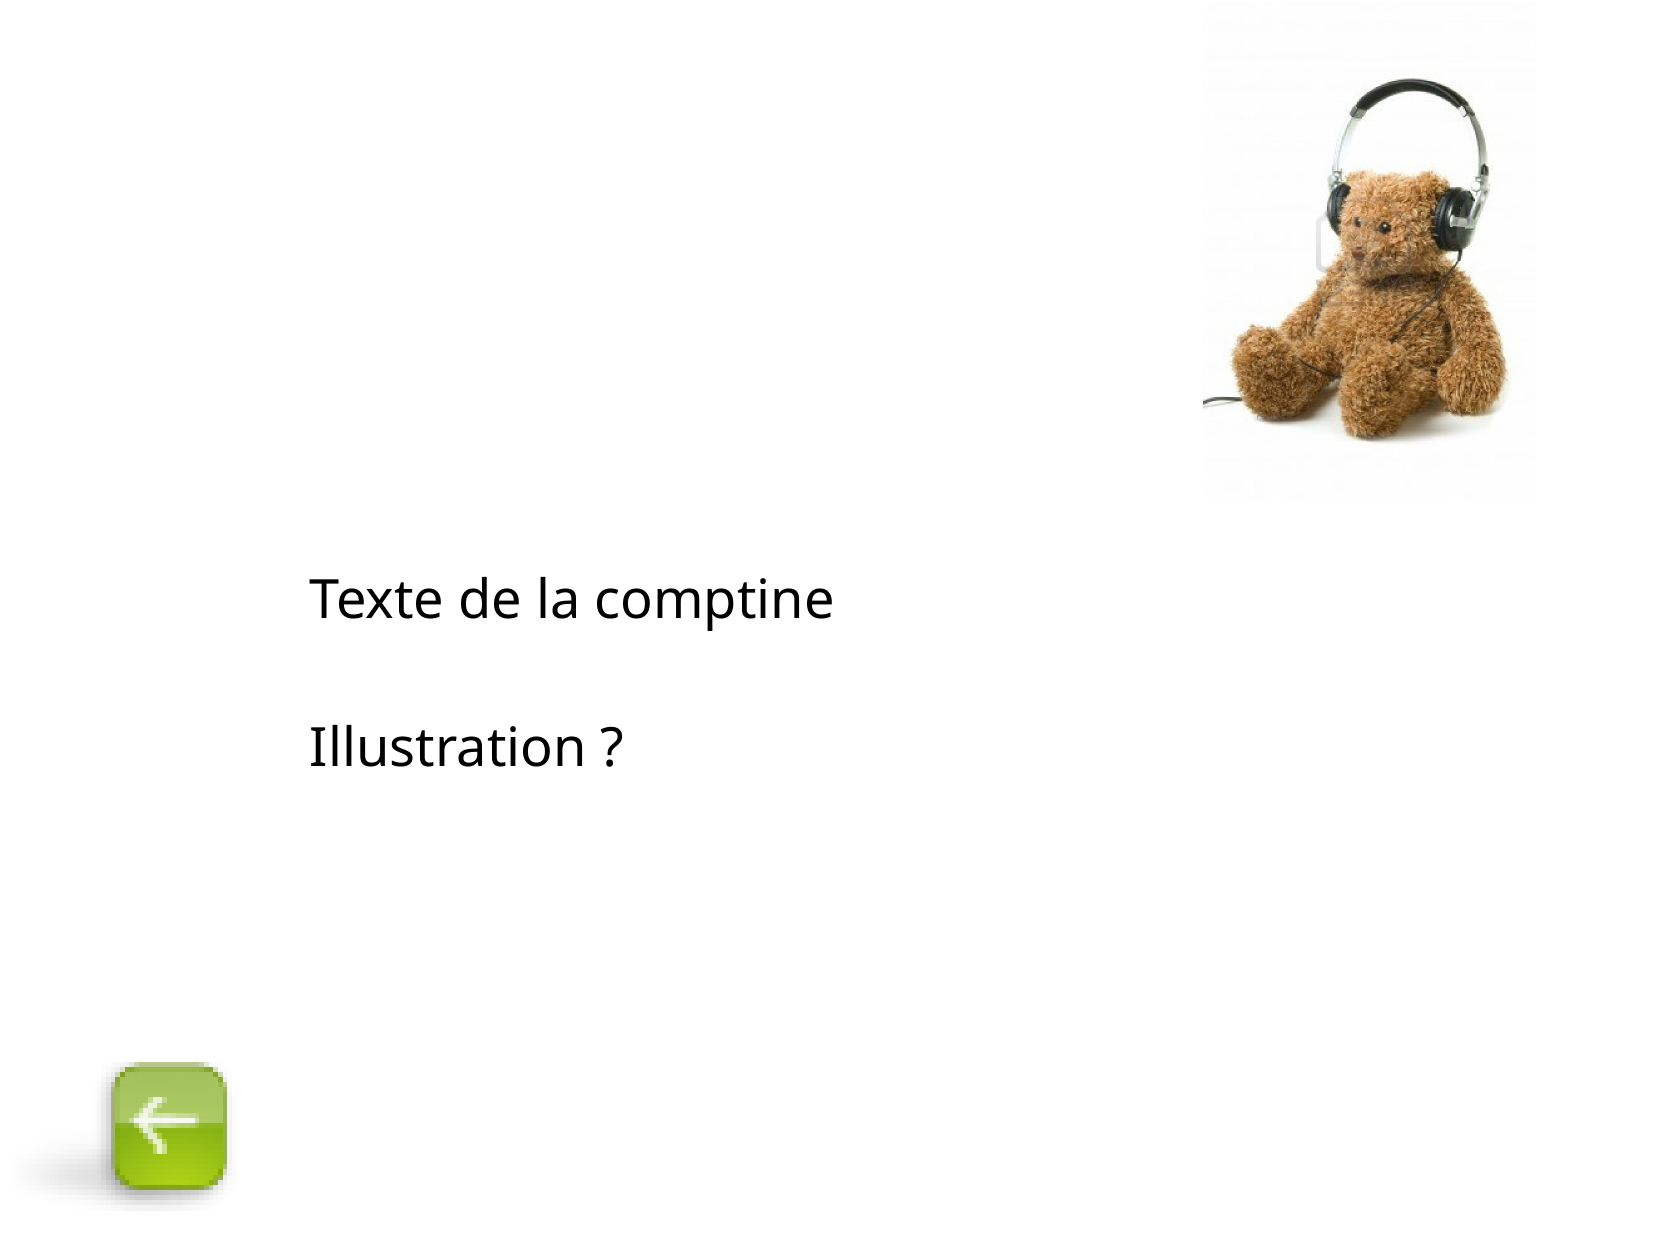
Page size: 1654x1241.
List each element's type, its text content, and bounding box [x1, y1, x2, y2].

text_box Texte de la comptine Illustration ? [295, 553, 1422, 785]
picture [1203, 2, 1536, 502]
picture [13, 1062, 237, 1211]
